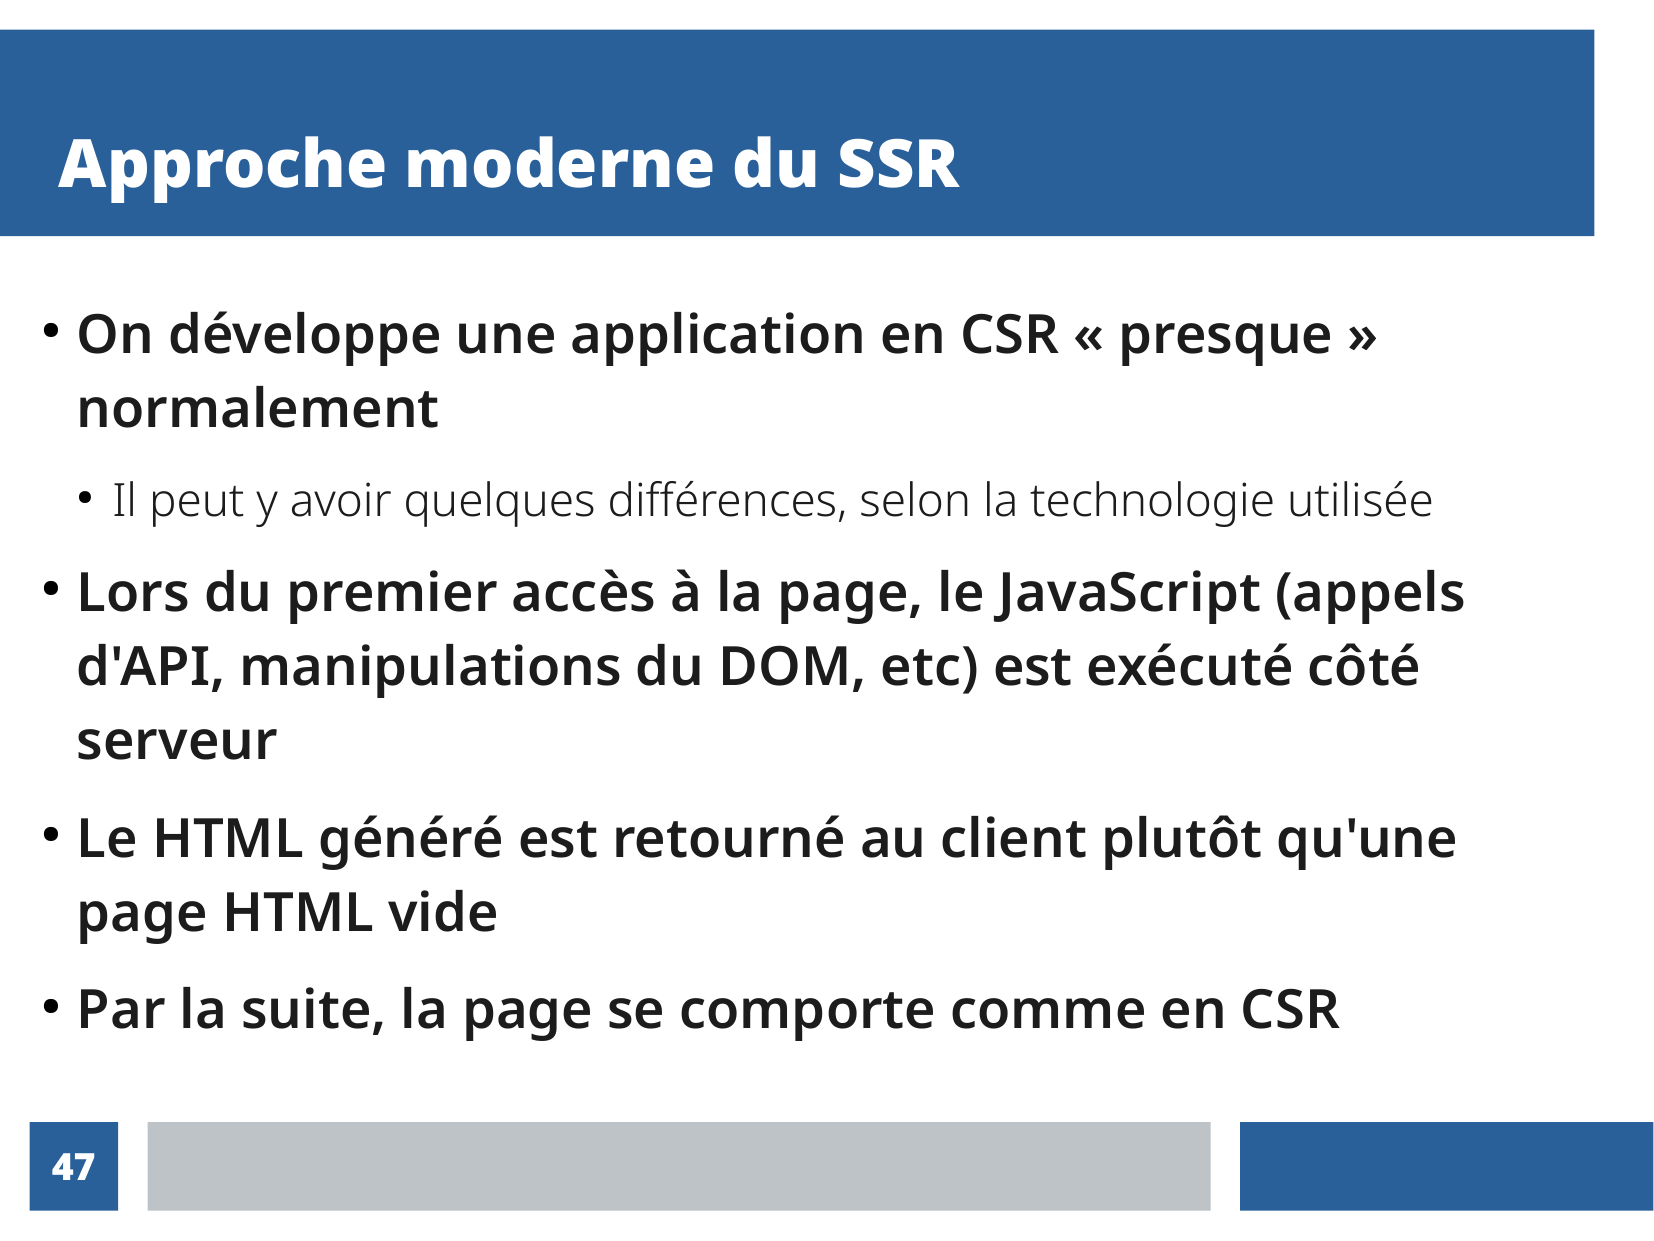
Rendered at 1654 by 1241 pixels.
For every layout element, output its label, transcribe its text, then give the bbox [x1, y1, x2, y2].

title Approche moderne du SSR [59, 59, 1595, 207]
list On développe une application en CSR « presque » normalement Il peut y avoir quelques différences, selon la technologie utilisée Lors du premier accès à la page, le JavaScript (appels d'API, manipulations du DOM, etc) est exécuté côté serveur Le HTML généré est retourné au client plutôt qu'une page HTML vide Par la suite, la page se comporte comme en CSR [41, 295, 1601, 1063]
